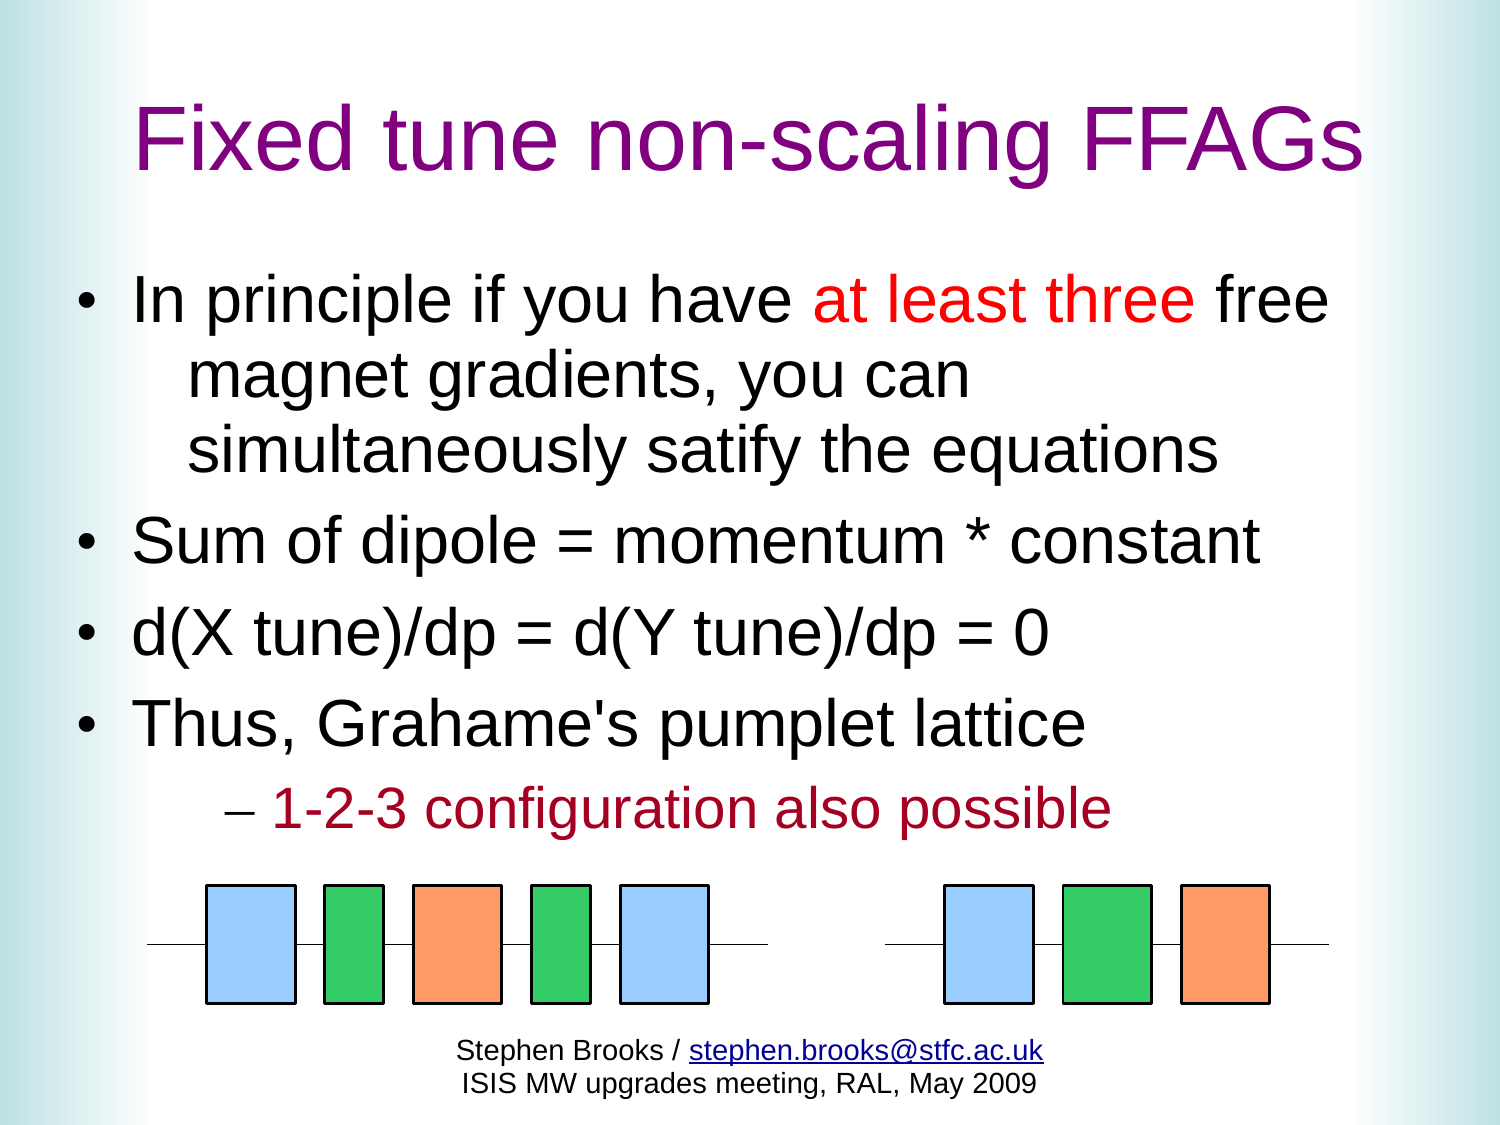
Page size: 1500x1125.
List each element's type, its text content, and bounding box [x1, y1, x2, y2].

text_box [324, 885, 384, 1004]
text_box [1062, 885, 1152, 1004]
text_box [531, 885, 591, 1004]
list In principle if you have at least three free magnet gradients, you can simultaneously satify the equations Sum of dipole = momentum * constant d(X tune)/dp = d(Y tune)/dp = 0 Thus, Grahame's pumplet lattice 1-2-3 configuration also possible [75, 262, 1425, 991]
title Fixed tune non-scaling FFAGs [75, 52, 1425, 225]
text_box [413, 885, 502, 1004]
text_box [1181, 885, 1270, 1004]
text_box [620, 885, 709, 1004]
text_box [944, 885, 1034, 1004]
text_box [206, 885, 296, 1004]
